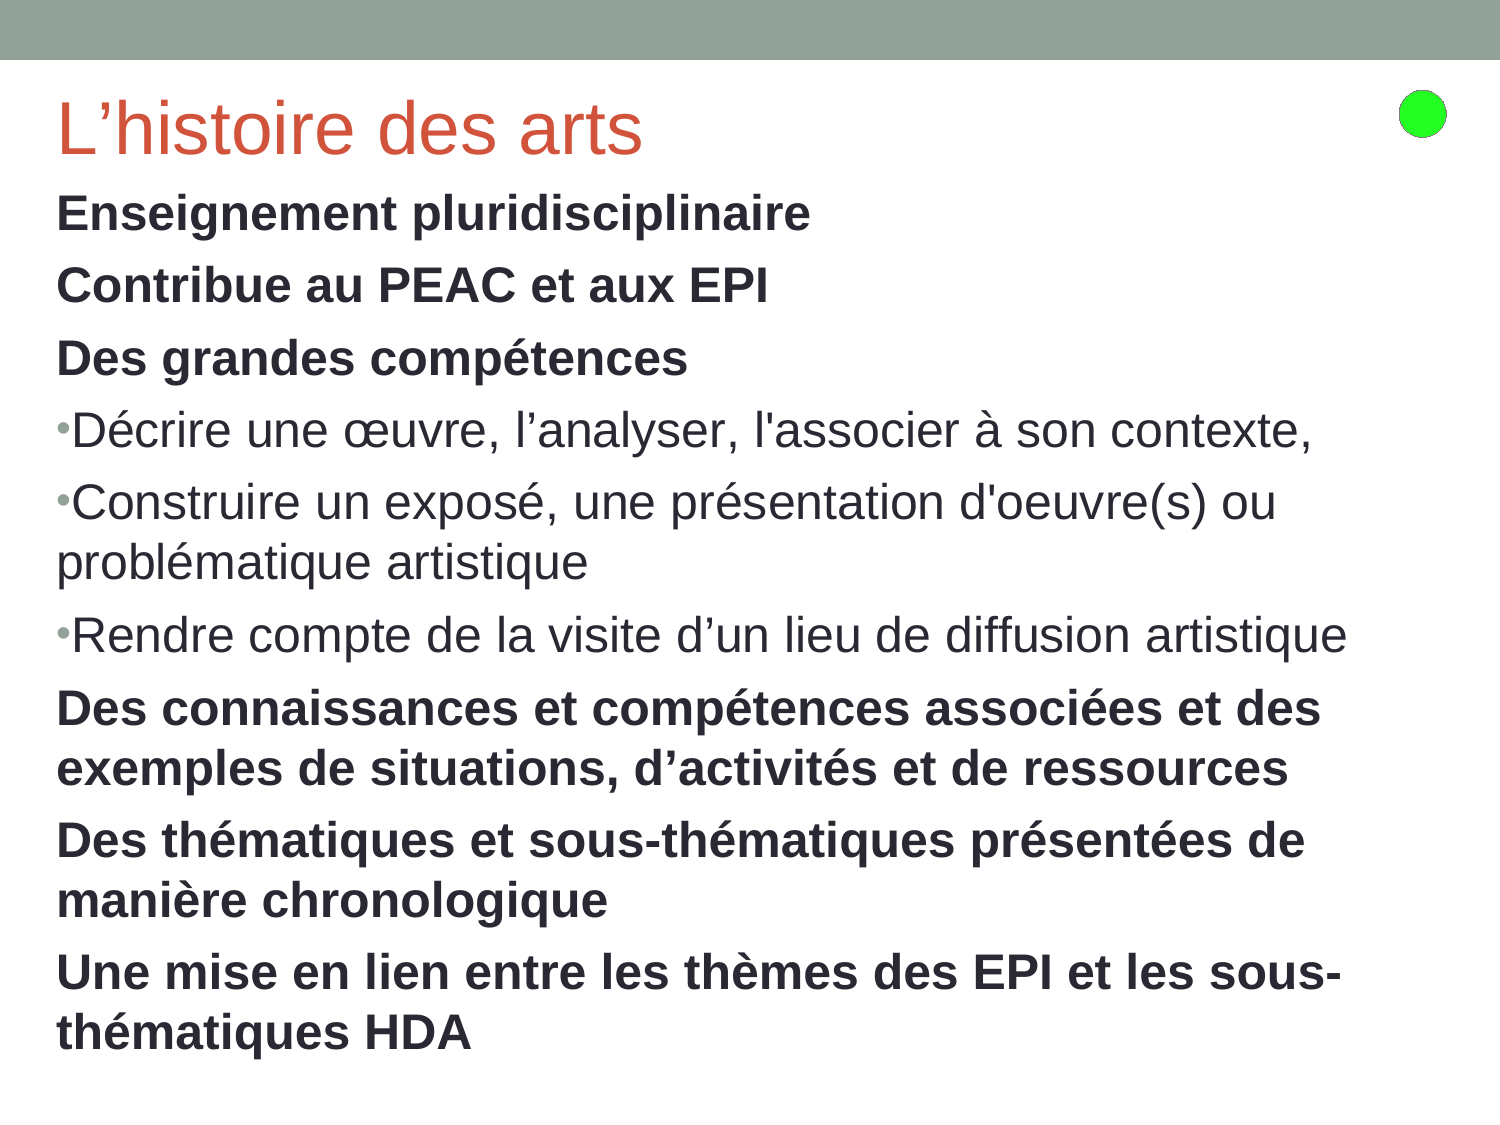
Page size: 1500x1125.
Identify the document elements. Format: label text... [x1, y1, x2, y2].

title L’histoire des arts [41, 72, 1447, 167]
list Enseignement pluridisciplinaire Contribue au PEAC et aux EPI Des grandes compétences Décrire une œuvre, l’analyser, l'associer à son contexte, Construire un exposé, une présentation d'oeuvre(s) ou problématique artistique Rendre compte de la visite d’un lieu de diffusion artistique Des connaissances et compétences associées et des exemples de situations, d’activités et de ressources Des thématiques et sous-thématiques présentées de manière chronologique Une mise en lien entre les thèmes des EPI et les sous-thématiques HDA [41, 172, 1447, 815]
